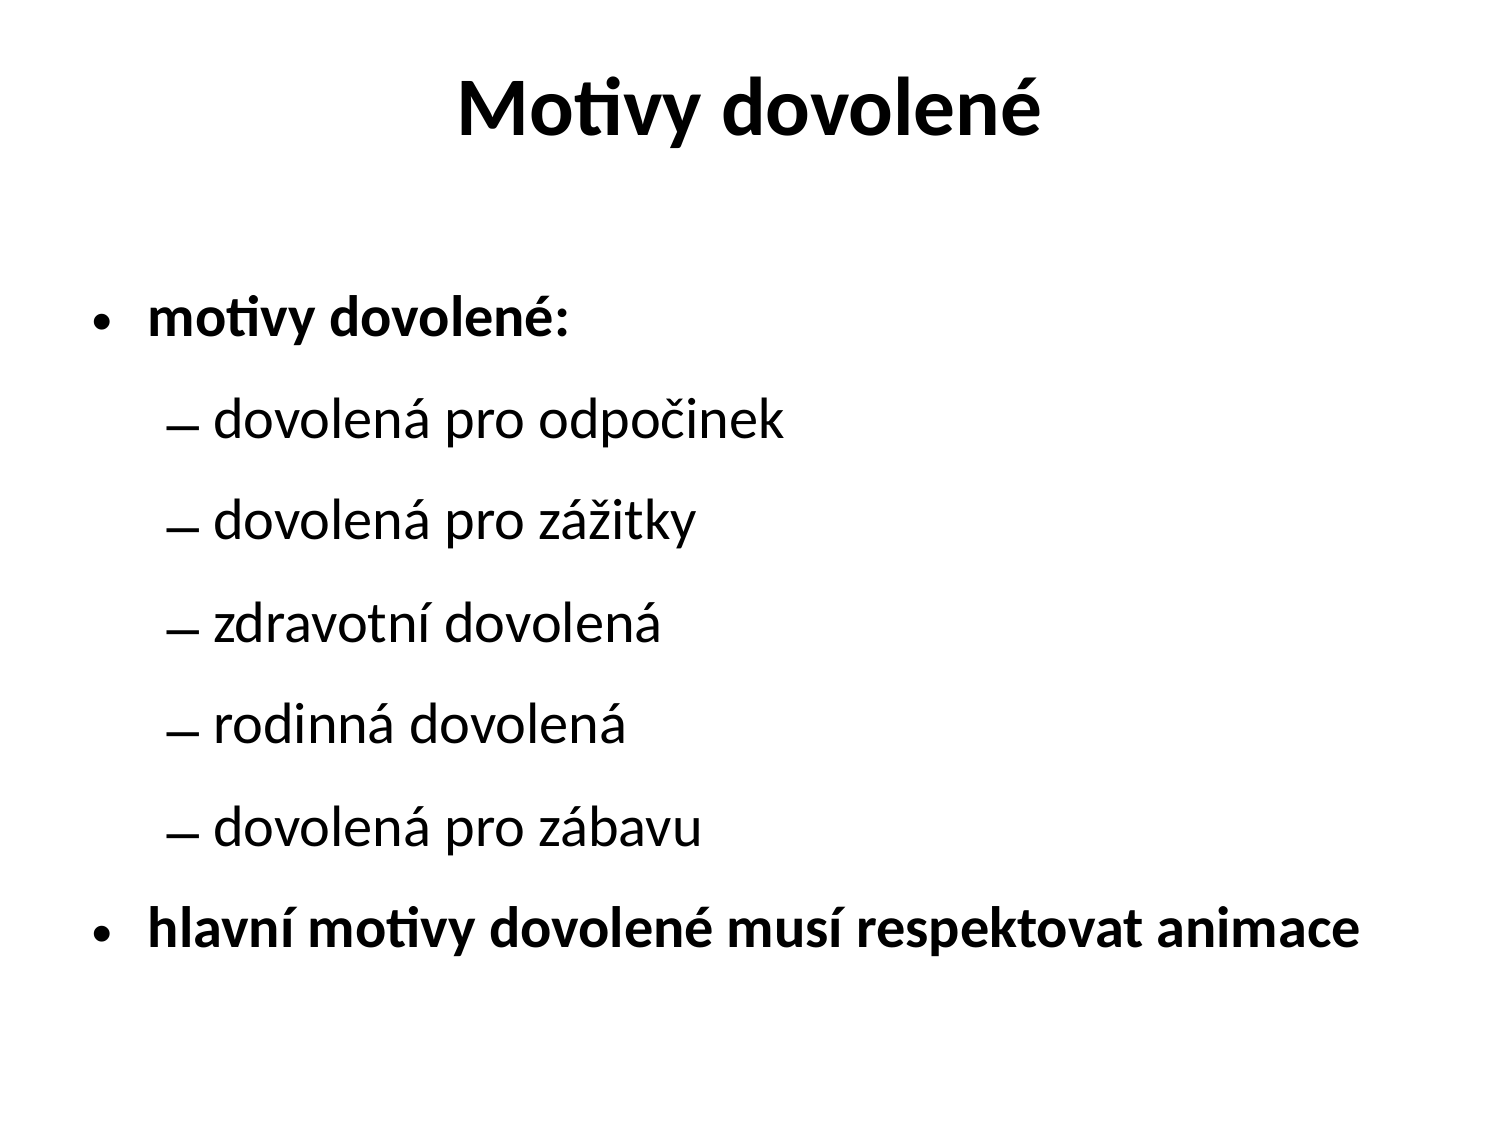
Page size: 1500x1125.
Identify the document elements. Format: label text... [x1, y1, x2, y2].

title Motivy dovolené [75, 45, 1426, 185]
list motivy dovolené: dovolená pro odpočinek dovolená pro zážitky zdravotní dovolená rodinná dovolená dovolená pro zábavu hlavní motivy dovolené musí respektovat animace [76, 255, 1427, 1073]
